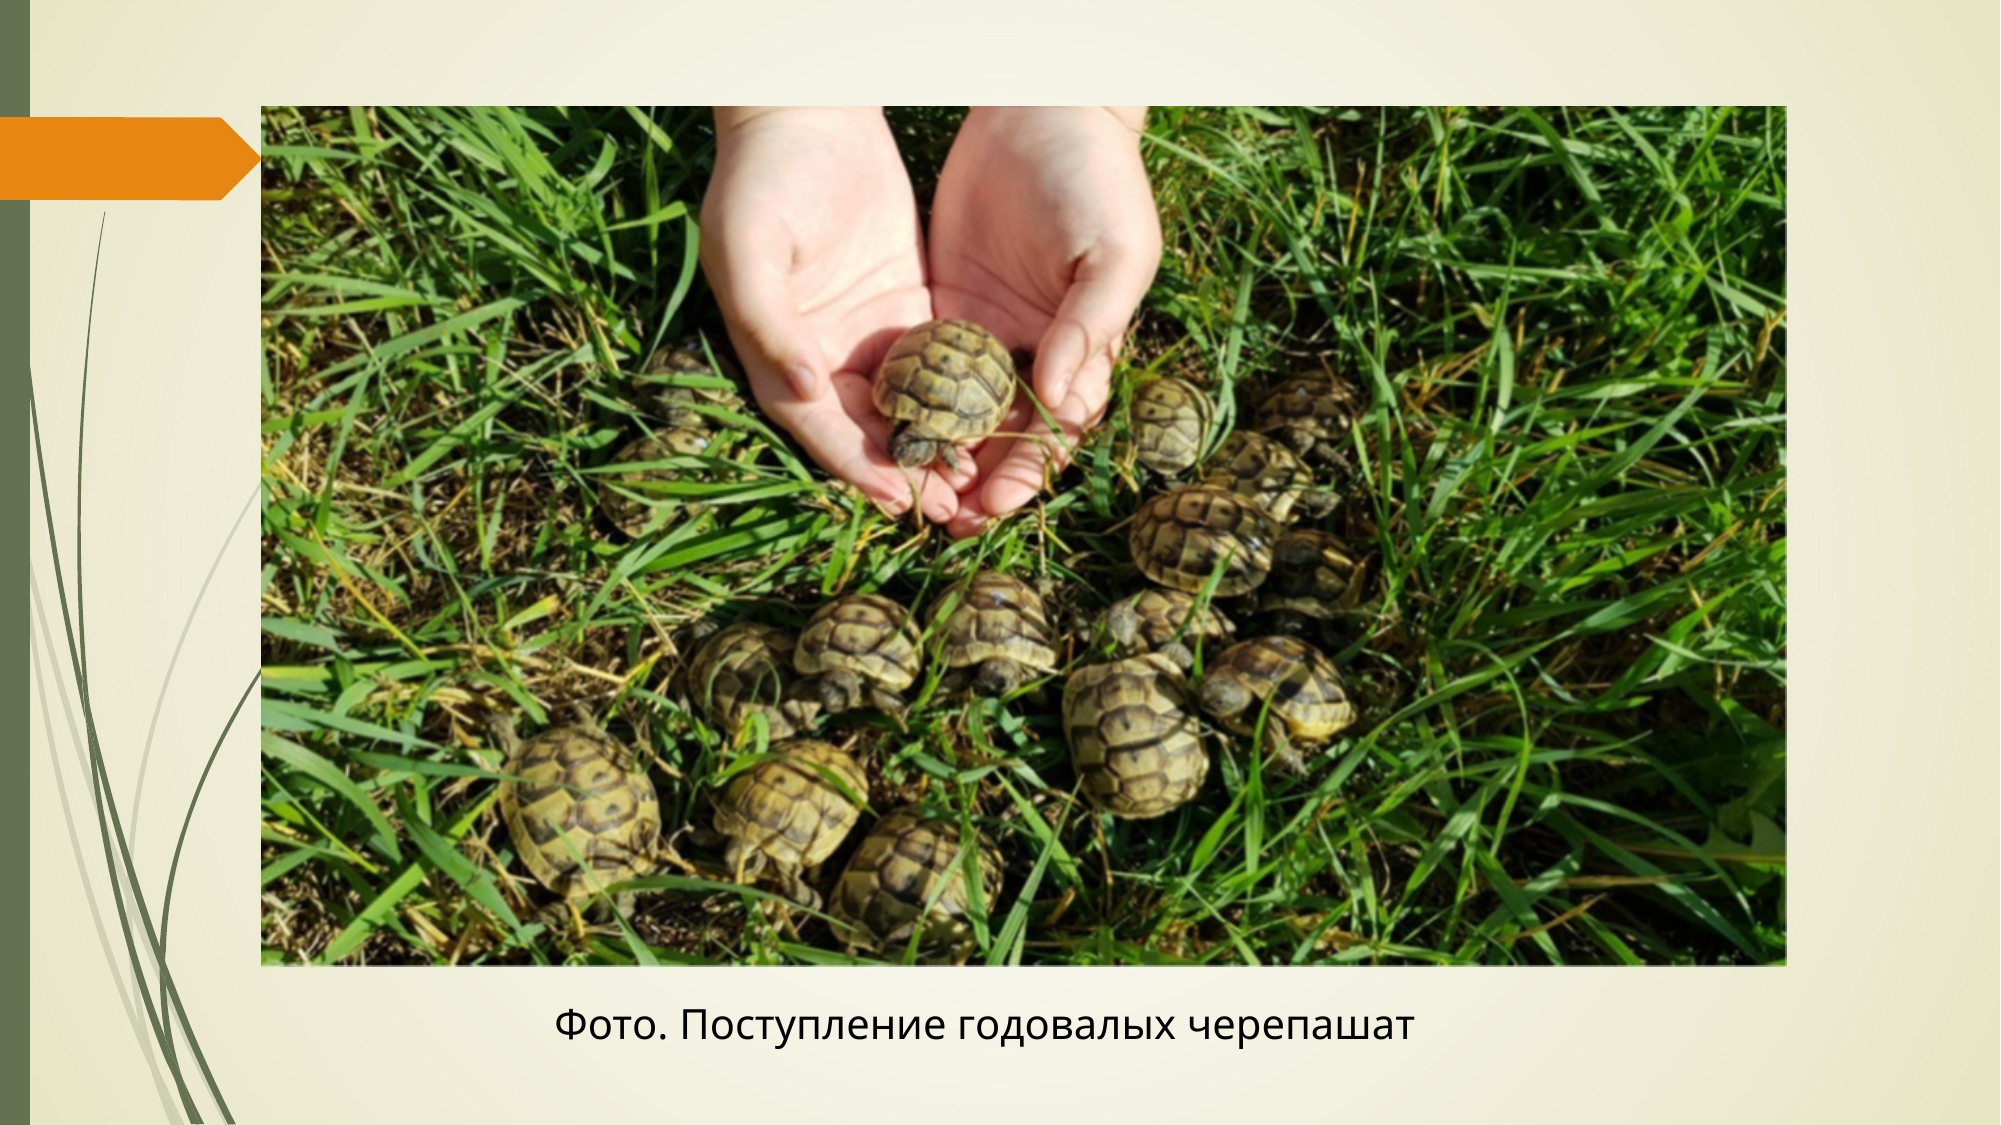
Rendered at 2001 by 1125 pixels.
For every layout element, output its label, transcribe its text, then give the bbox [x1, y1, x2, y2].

picture [261, 106, 1787, 967]
text_box Фото. Поступление годовалых черепашат [539, 987, 1461, 1060]
